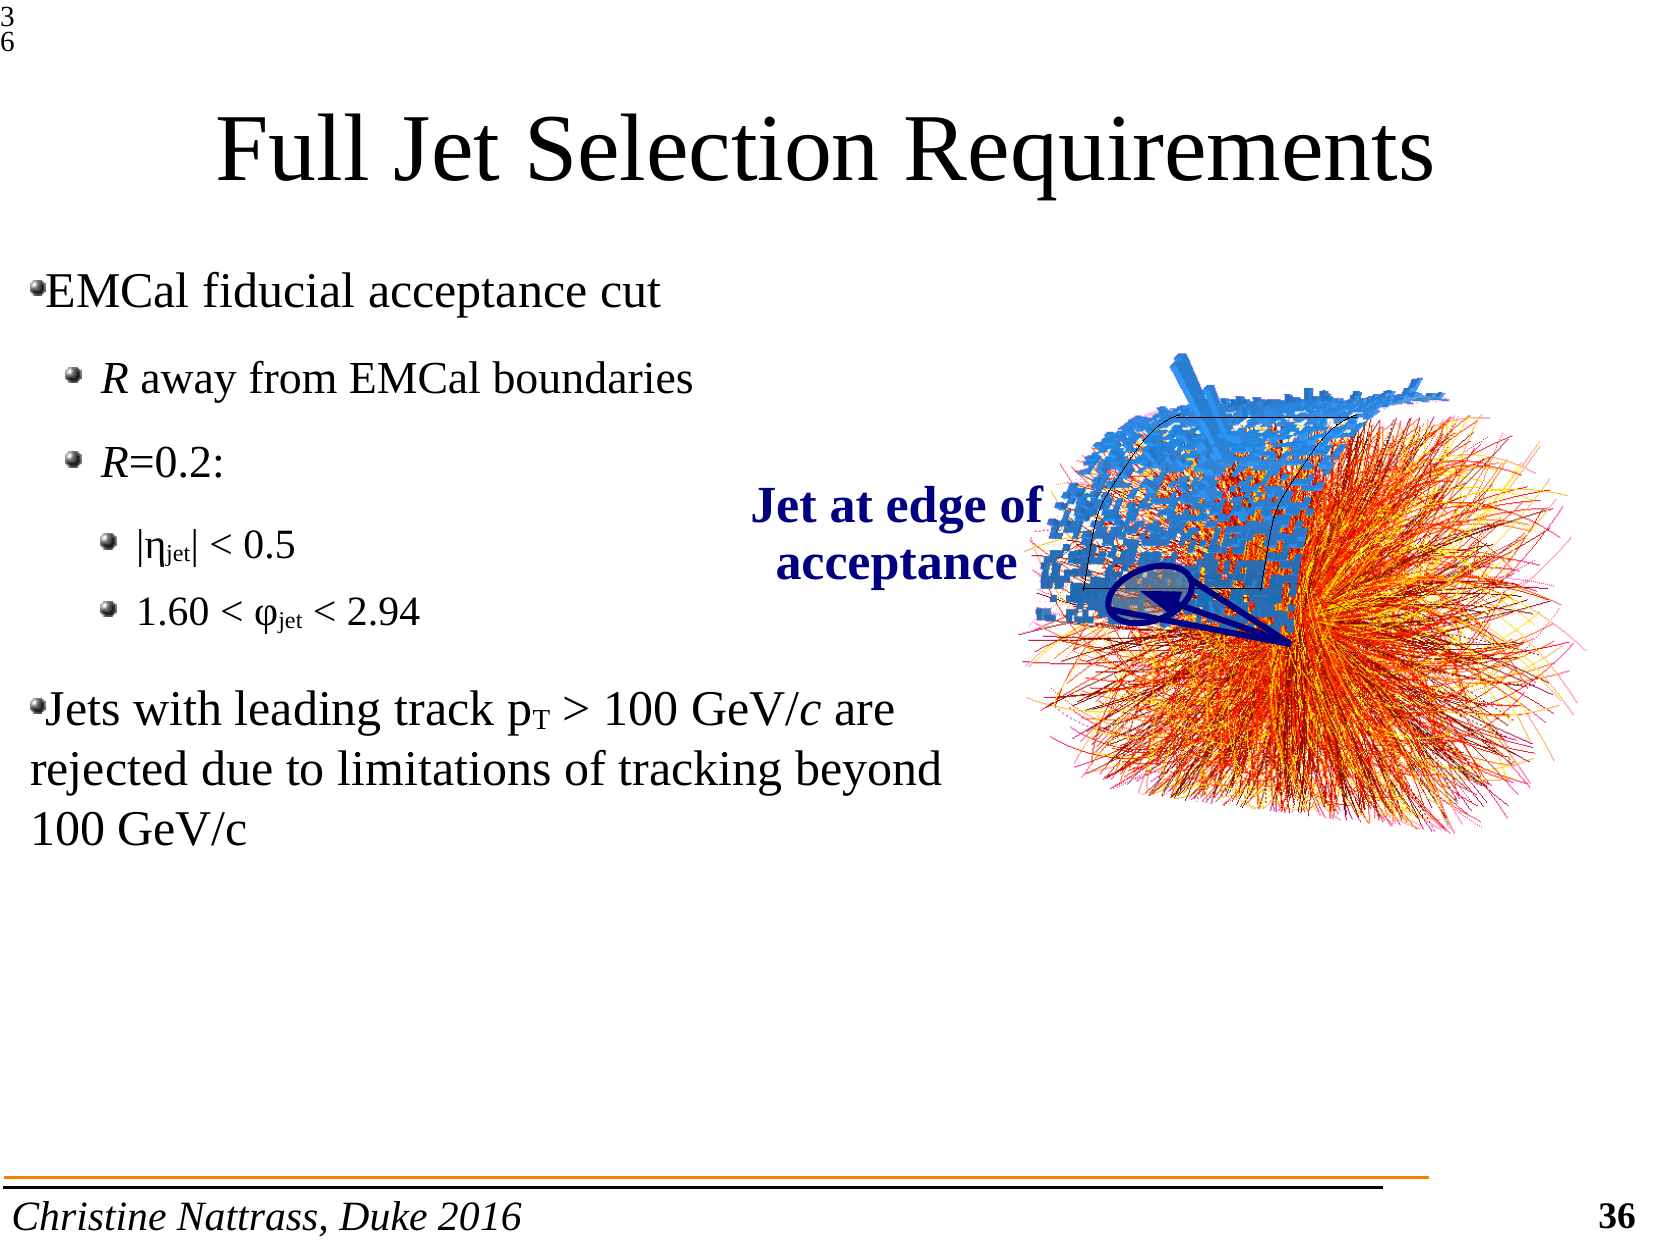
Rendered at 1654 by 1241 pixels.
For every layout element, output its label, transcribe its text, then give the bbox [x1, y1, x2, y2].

title Full Jet Selection Requirements [99, 51, 1554, 207]
list EMCal fiducial acceptance cut R away from EMCal boundaries R=0.2: |ηjet| < 0.5 1.60 < φjet < 2.94 Jets with leading track pT > 100 GeV/c are rejected due to limitations of tracking beyond 100 GeV/c [15, 250, 991, 1150]
text_box [1108, 565, 1192, 617]
picture [999, 338, 1600, 854]
text_box Jet at edge of acceptance [731, 468, 1062, 599]
text_box [1111, 613, 1153, 624]
